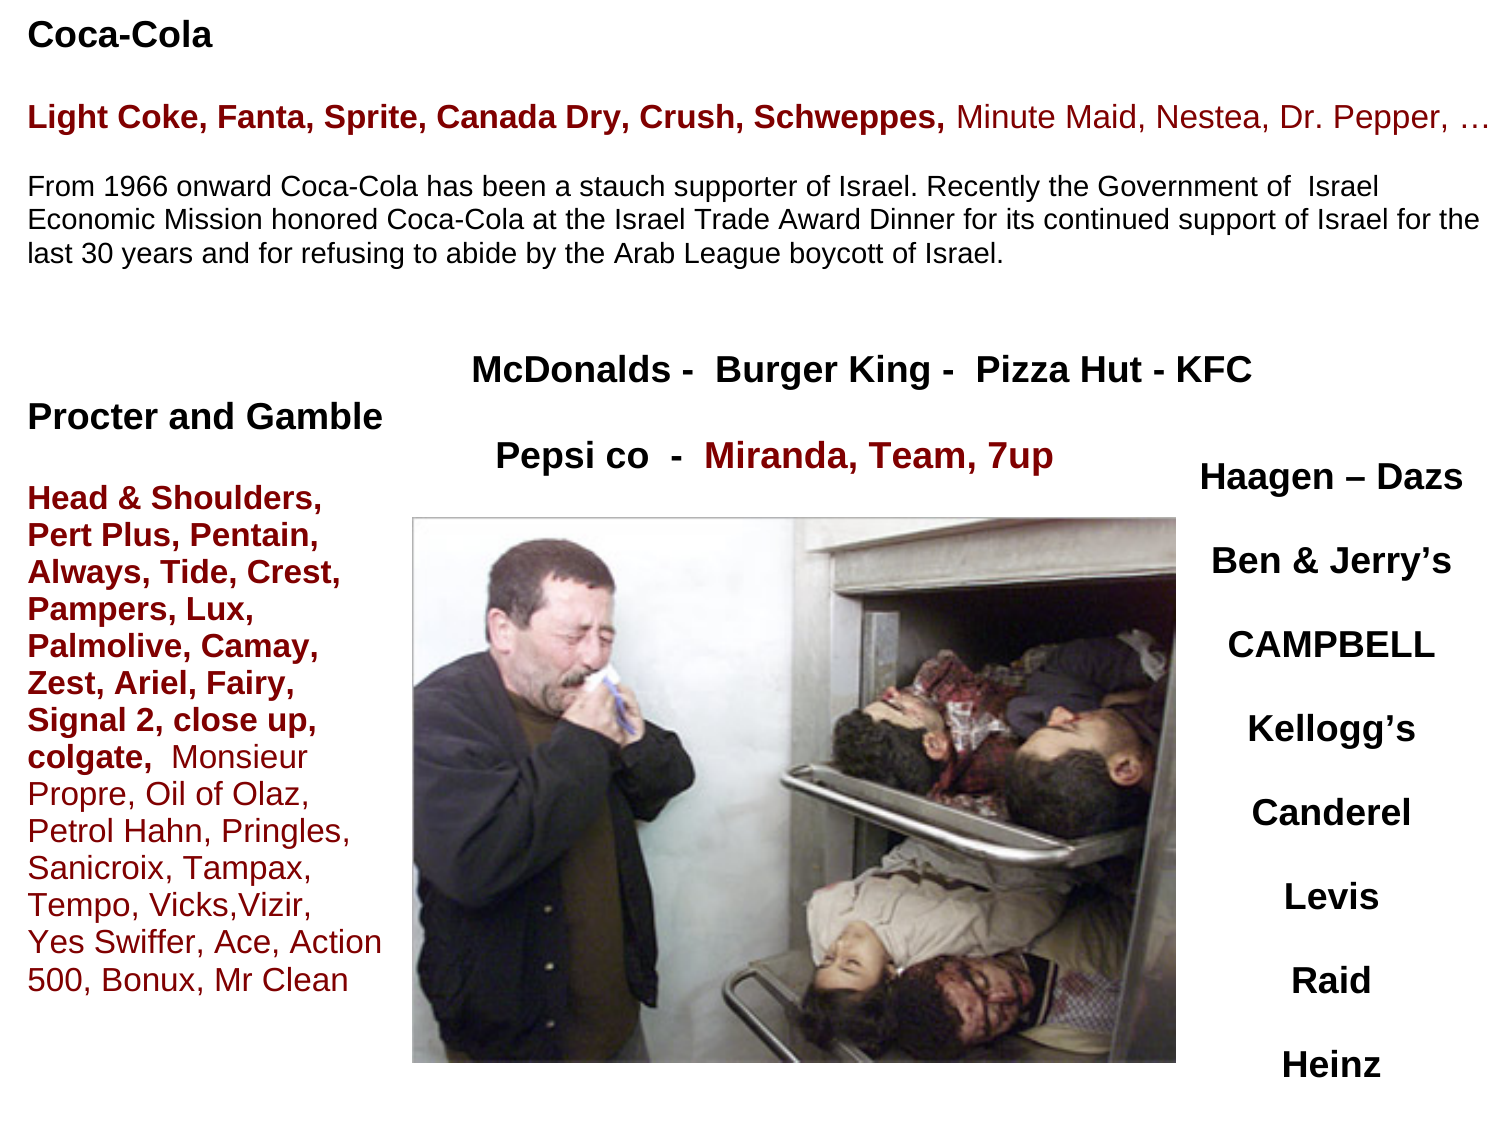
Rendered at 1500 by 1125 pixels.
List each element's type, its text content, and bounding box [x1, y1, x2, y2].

text_box Haagen – Dazs Ben & Jerry’s CAMPBELL Kellogg’s Canderel Levis Raid Heinz [1174, 447, 1489, 1094]
text_box Procter and Gamble Head & Shoulders, Pert Plus, Pentain, Always, Tide, Crest, Pampers, Lux, Palmolive, Camay, Zest, Ariel, Fairy, Signal 2, close up, colgate, Monsieur Propre, Oil of Olaz, Petrol Hahn, Pringles, Sanicroix, Tampax, Tempo, Vicks,Vizir, Yes Swiffer, Ace, Action 500, Bonux, Mr Clean [12, 387, 400, 1006]
text_box McDonalds - Burger King - Pizza Hut - KFC [450, 341, 1276, 399]
text_box Pepsi co - Miranda, Team, 7up [412, 427, 1138, 485]
text_box Coca-Cola Light Coke, Fanta, Sprite, Canada Dry, Crush, Schweppes, Minute Maid, Nestea, Dr. Pepper, … From 1966 onward Coca-Cola has been a stauch supporter of Israel. Recently the Government of Israel Economic Mission honored Coca-Cola at the Israel Trade Award Dinner for its continued support of Israel for the last 30 years and for refusing to abide by the Arab League boycott of Israel. [12, 12, 1500, 300]
picture [412, 517, 1174, 1063]
